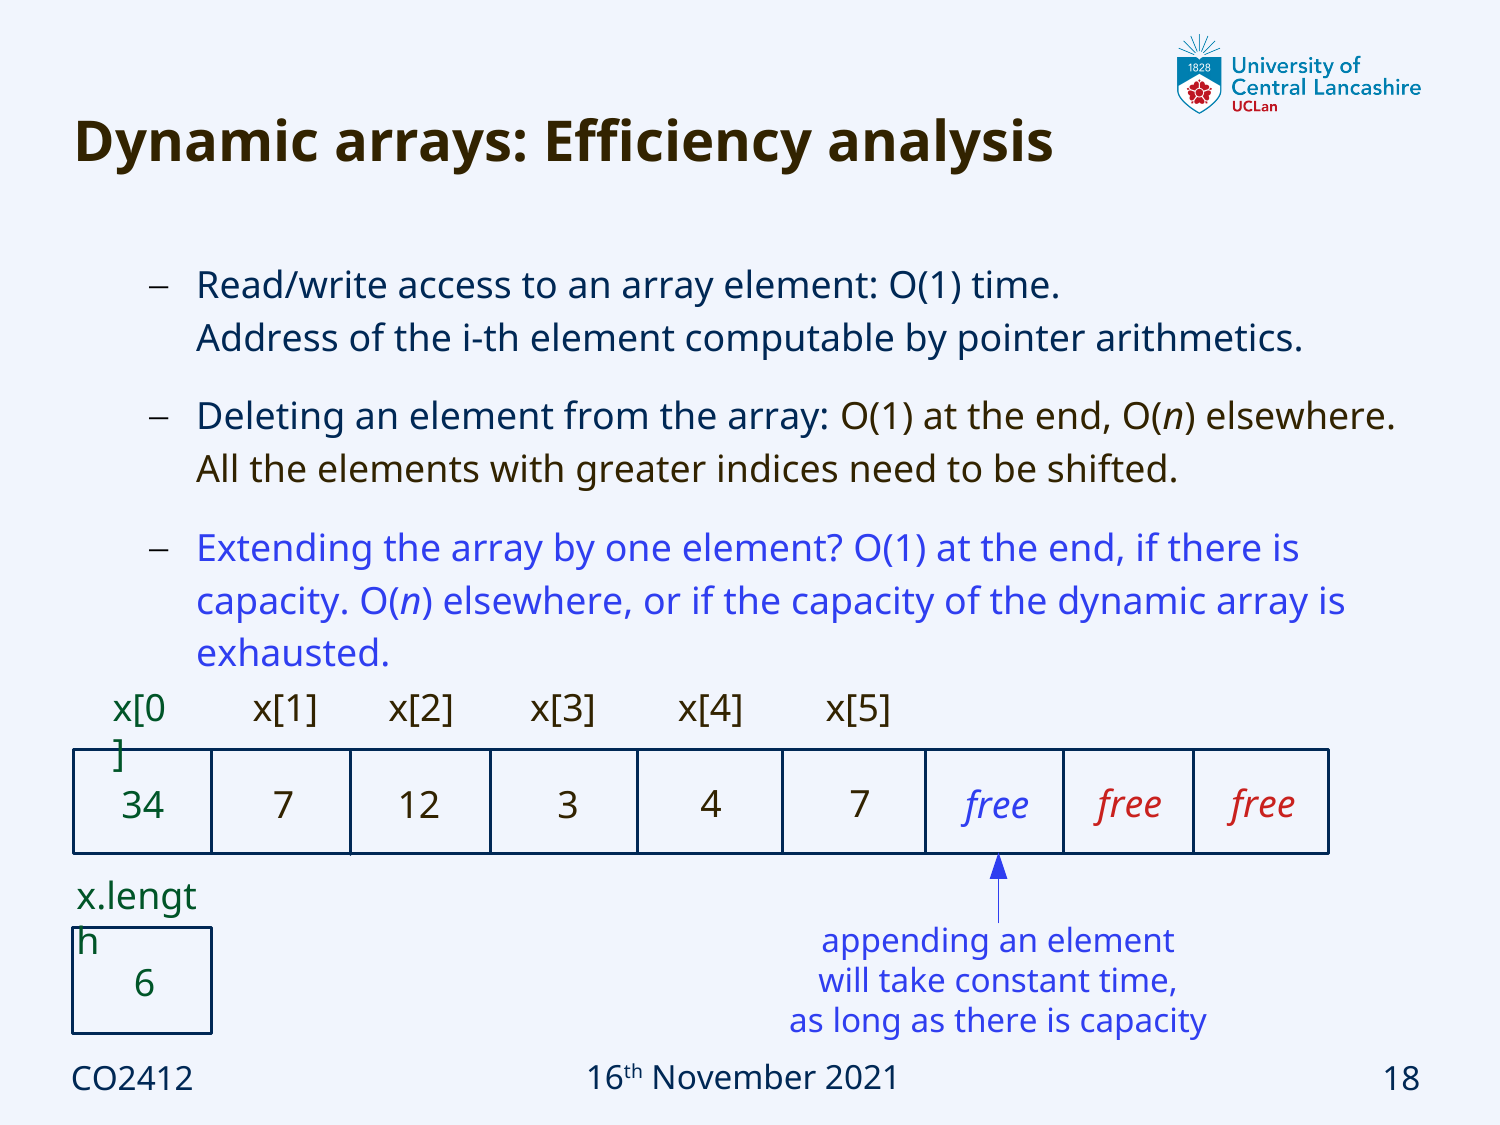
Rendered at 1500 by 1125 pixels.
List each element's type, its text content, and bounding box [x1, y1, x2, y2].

text_box free [940, 773, 1054, 834]
text_box x.length [61, 865, 233, 925]
text_box 34 [90, 773, 196, 834]
text_box Read/write access to an array element: O(1) time. Address of the i-th element computable by pointer arithmetics. Deleting an element from the array: O(1) at the end, O(n) elsewhere. All the elements with greater indices need to be shifted. Extending the array by one element? O(1) at the end, if there is capacity. O(n) elsewhere, or if the capacity of the dynamic array is exhausted. [59, 246, 1464, 630]
text_box x[0] [98, 676, 193, 737]
text_box 7 [807, 772, 913, 833]
text_box x[1] [237, 676, 341, 737]
text_box 3 [515, 773, 621, 834]
text_box 12 [366, 773, 472, 834]
text_box x[4] [663, 676, 766, 737]
picture [1177, 34, 1421, 93]
text_box x[3] [515, 676, 619, 737]
text_box 4 [658, 772, 764, 833]
text_box 7 [231, 773, 337, 834]
text_box x[5] [810, 677, 914, 737]
text_box appending an element will take constant time, as long as there is capacity [759, 912, 1237, 1047]
text_box free [1207, 772, 1320, 833]
title Dynamic arrays: Efficiency analysis [58, 93, 1475, 186]
text_box free [1073, 772, 1187, 833]
text_box 6 [91, 951, 198, 1012]
text_box x[2] [373, 676, 477, 737]
